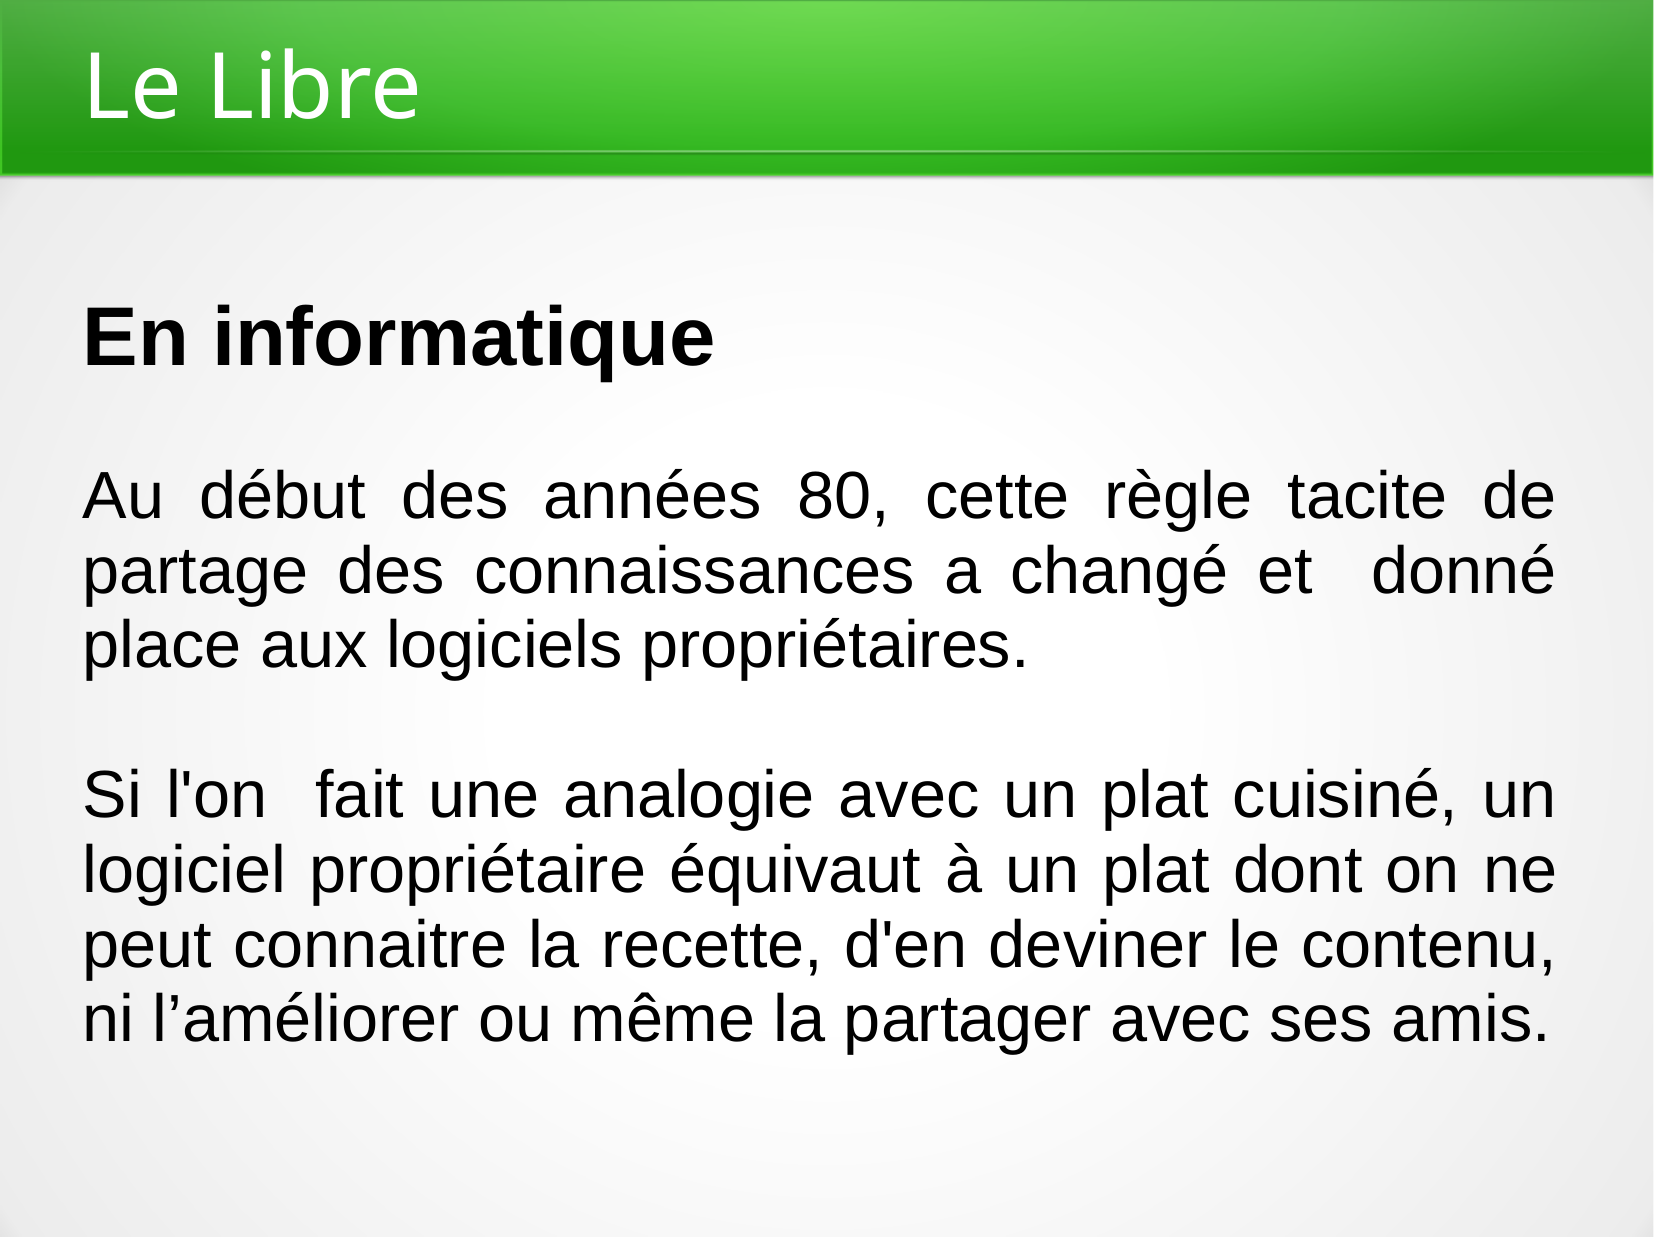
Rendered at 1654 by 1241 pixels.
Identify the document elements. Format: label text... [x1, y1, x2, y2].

subtitle En informatique Au début des années 80, cette règle tacite de partage des connaissances a changé et donné place aux logiciels propriétaires. Si l'on fait une analogie avec un plat cuisiné, un logiciel propriétaire équivaut à un plat dont on ne peut connaitre la recette, d'en deviner le contenu, ni l’améliorer ou même la partager avec ses amis. [82, 290, 1571, 1057]
picture [0, 0, 1654, 1237]
title Le Libre [82, 11, 1571, 154]
